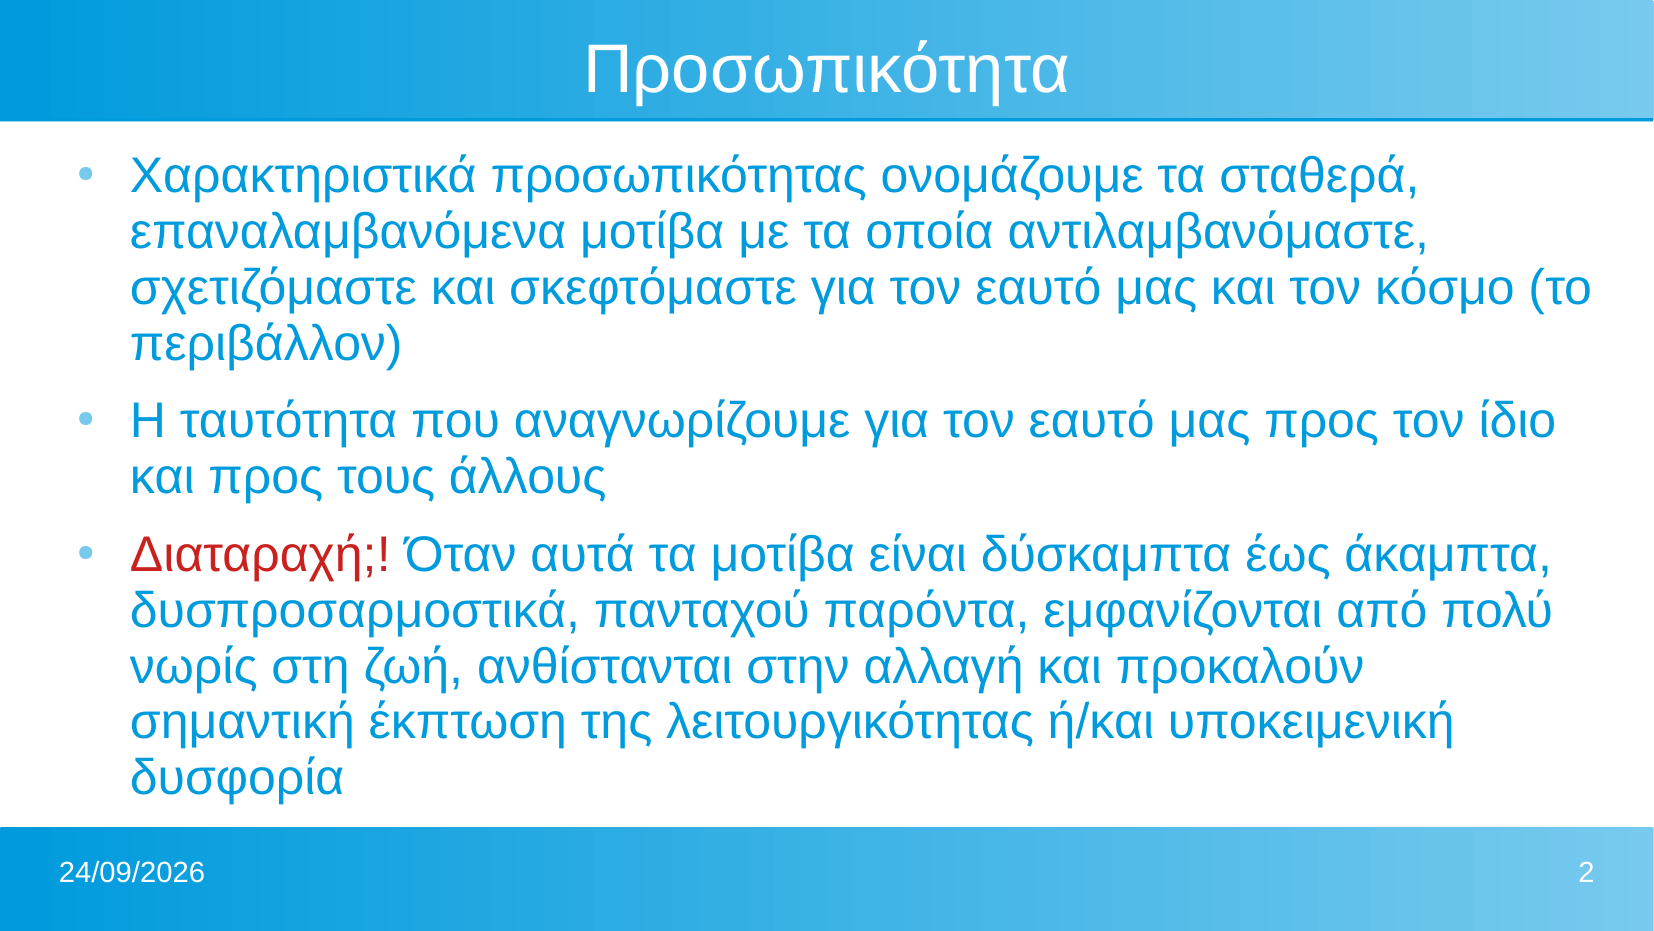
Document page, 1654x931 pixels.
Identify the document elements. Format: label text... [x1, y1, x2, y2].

list Χαρακτηριστικά προσωπικότητας ονομάζουμε τα σταθερά, επαναλαμβανόμενα μοτίβα με τα οποία αντιλαμβανόμαστε, σχετιζόμαστε και σκεφτόμαστε για τον εαυτό μας και τον κόσμο (το περιβάλλον) Η ταυτότητα που αναγνωρίζουμε για τον εαυτό μας προς τον ίδιο και προς τους άλλους Διαταραχή;! Όταν αυτά τα μοτίβα είναι δύσκαμπτα έως άκαμπτα, δυσπροσαρμοστικά, πανταχού παρόντα, εμφανίζονται από πολύ νωρίς στη ζωή, ανθίστανται στην αλλαγή και προκαλούν σημαντική έκπτωση της λειτουργικότητας ή/και υποκειμενική δυσφορία [59, 147, 1595, 857]
title Προσωπικότητα [59, 29, 1595, 108]
